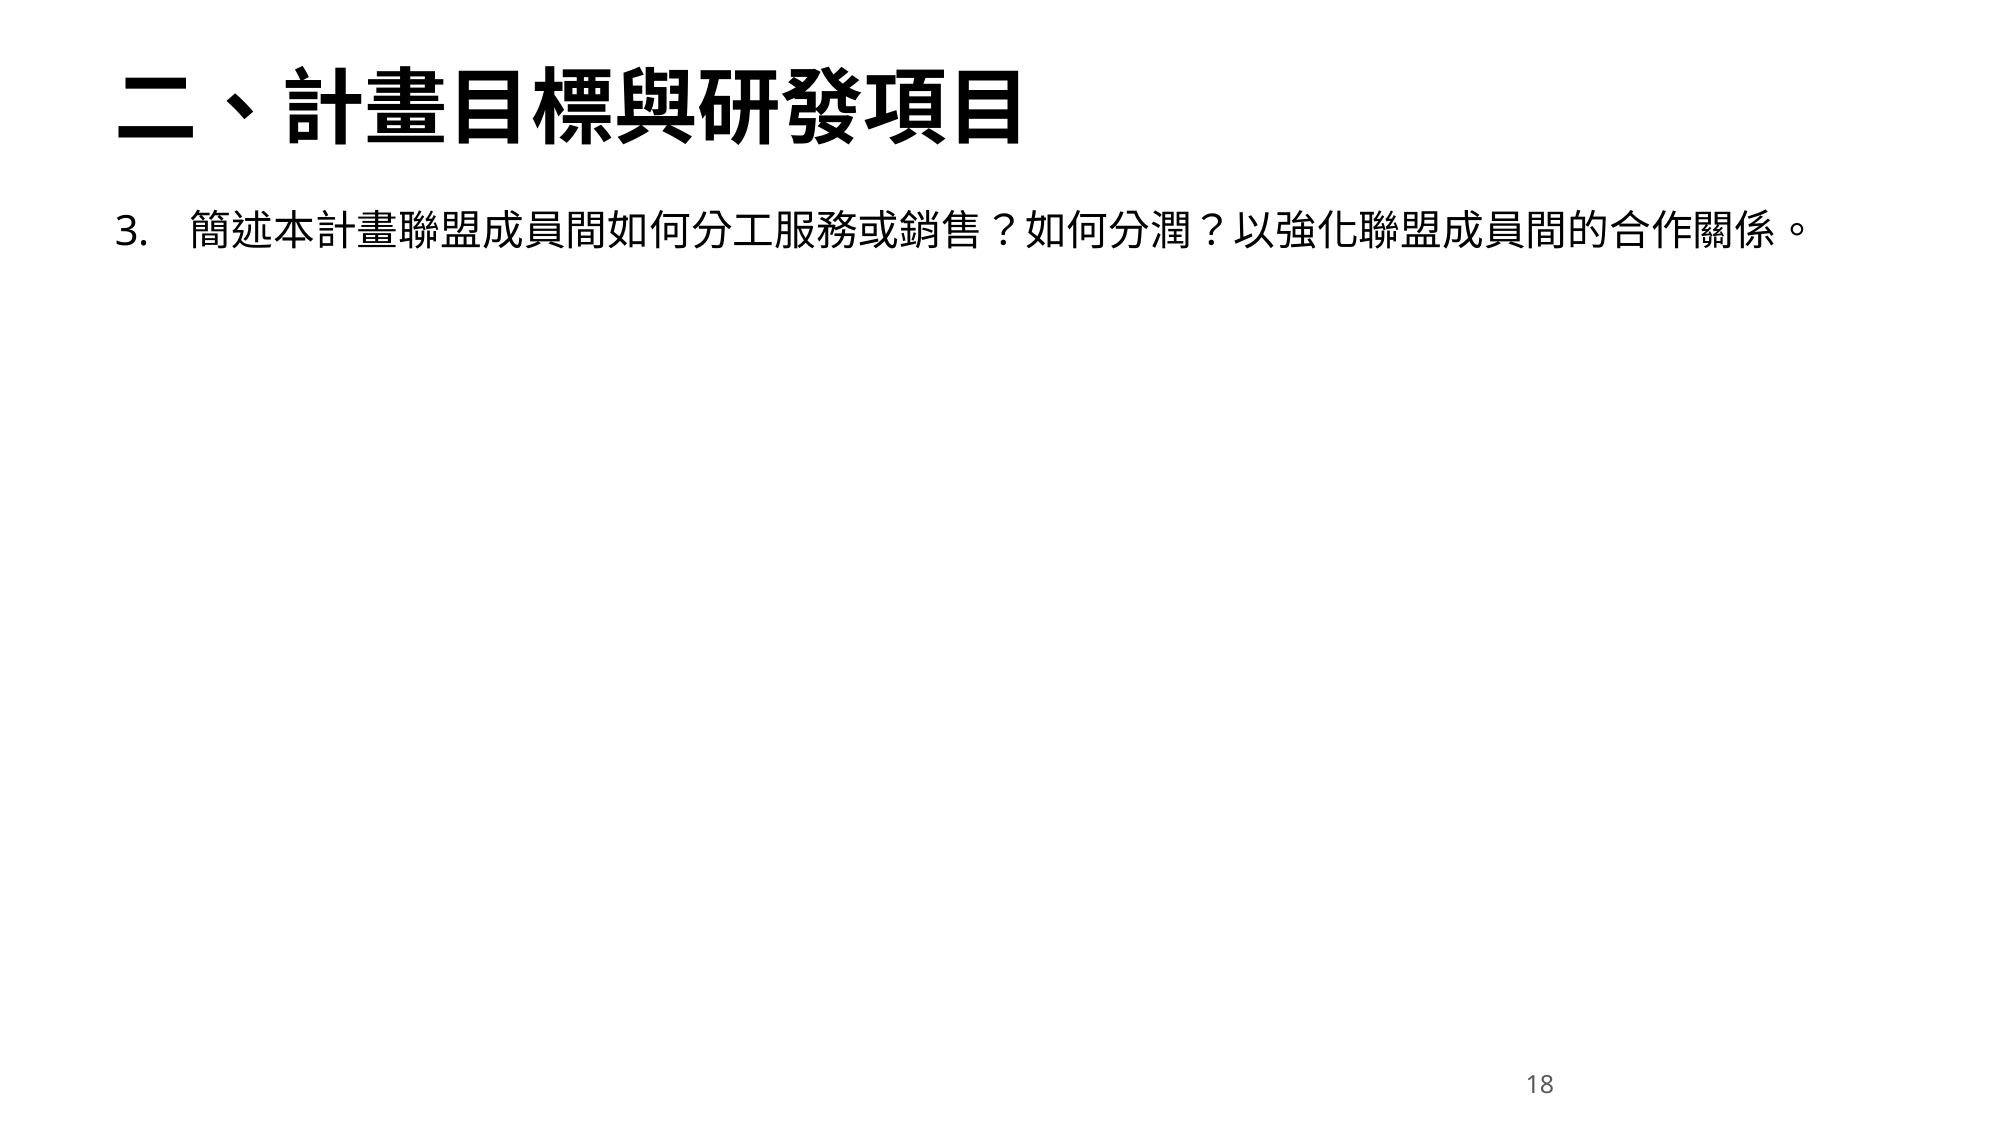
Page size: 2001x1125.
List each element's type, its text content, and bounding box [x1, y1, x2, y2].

title 二、計畫目標與研發項目 [99, 56, 1900, 166]
text_box 簡述本計畫聯盟成員間如何分工服務或銷售？如何分潤？以強化聯盟成員間的合作關係。 [99, 196, 1900, 994]
text_box 18 [1510, 1061, 1961, 1097]
